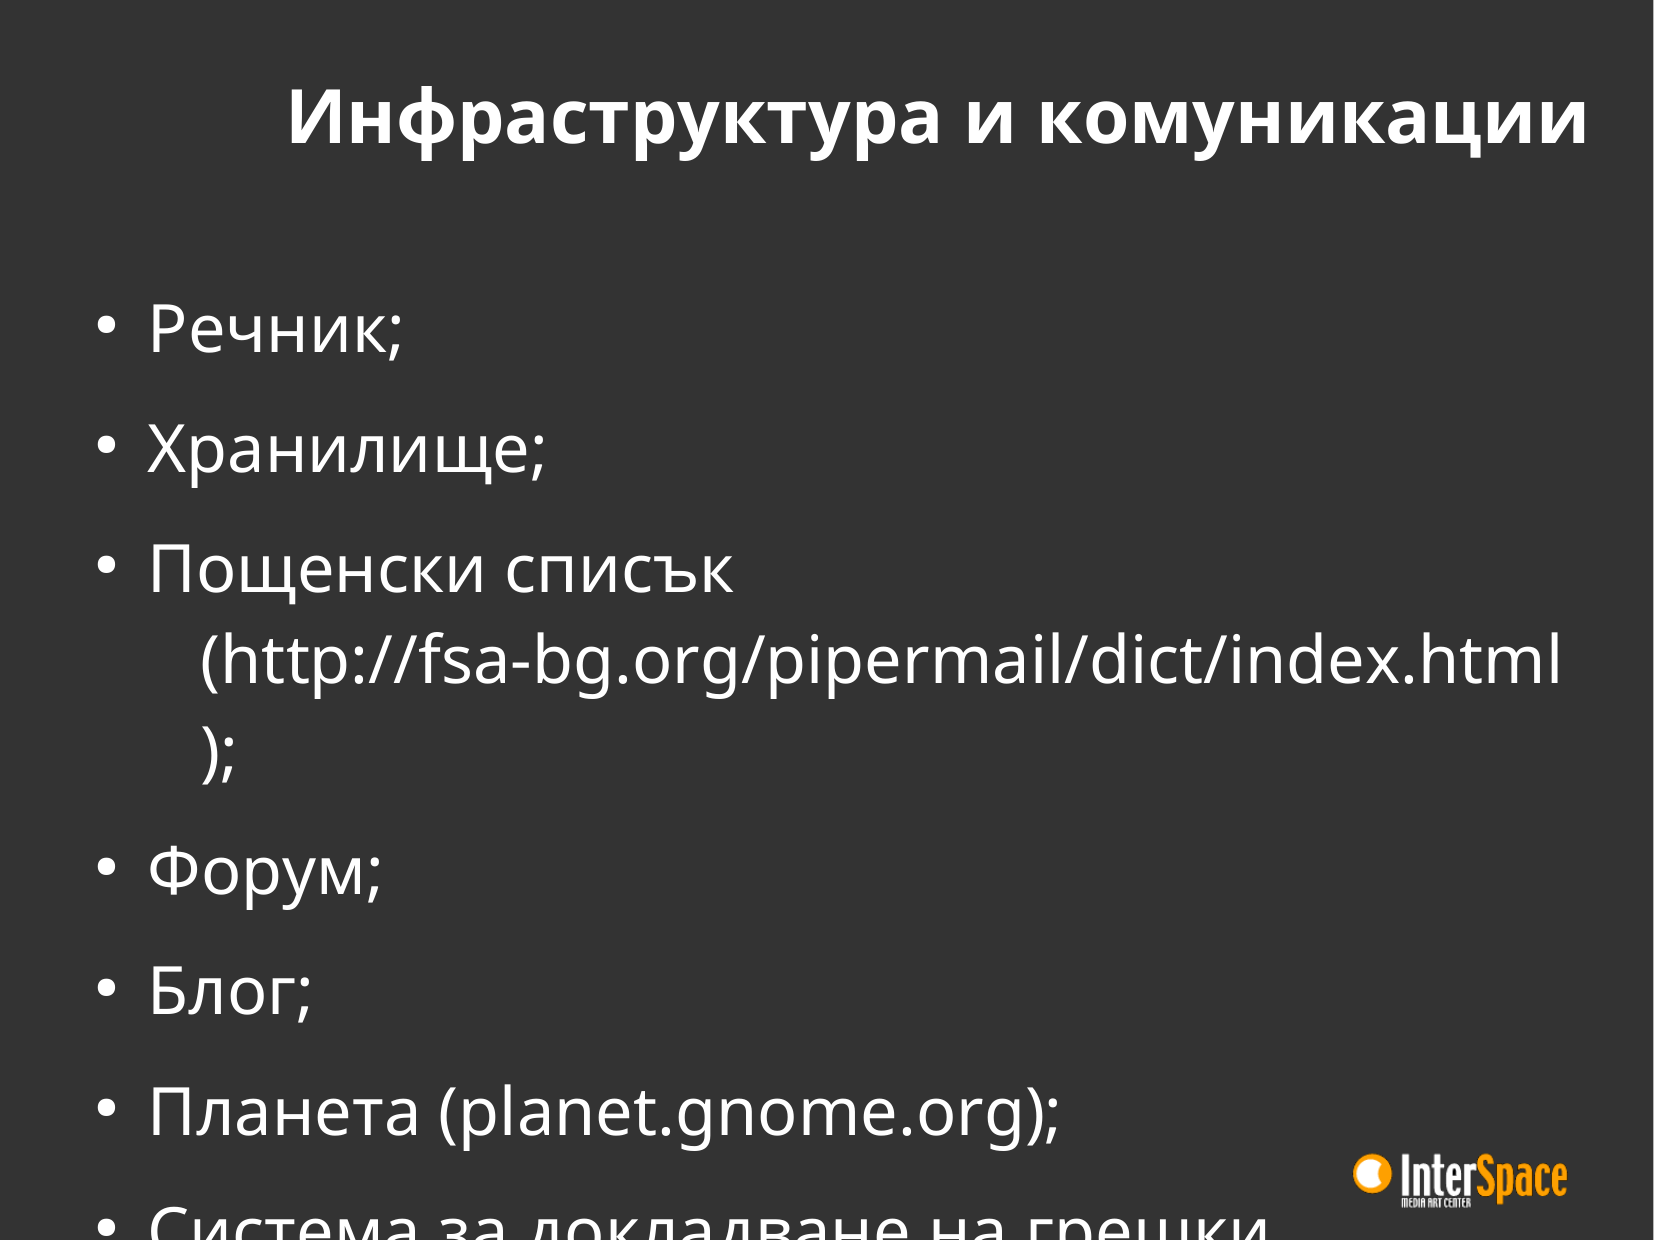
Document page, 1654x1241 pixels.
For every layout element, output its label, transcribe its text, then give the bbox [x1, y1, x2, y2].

list Речник; Хранилище; Пощенски списък (http://fsa-bg.org/pipermail/dict/index.html); Форум; Блог; Планета (planet.gnome.org); Система за докладване на грешки (gnome.cult.bg/bugs). [59, 280, 1577, 1241]
title Инфраструктура и комуникации [0, 72, 1654, 157]
